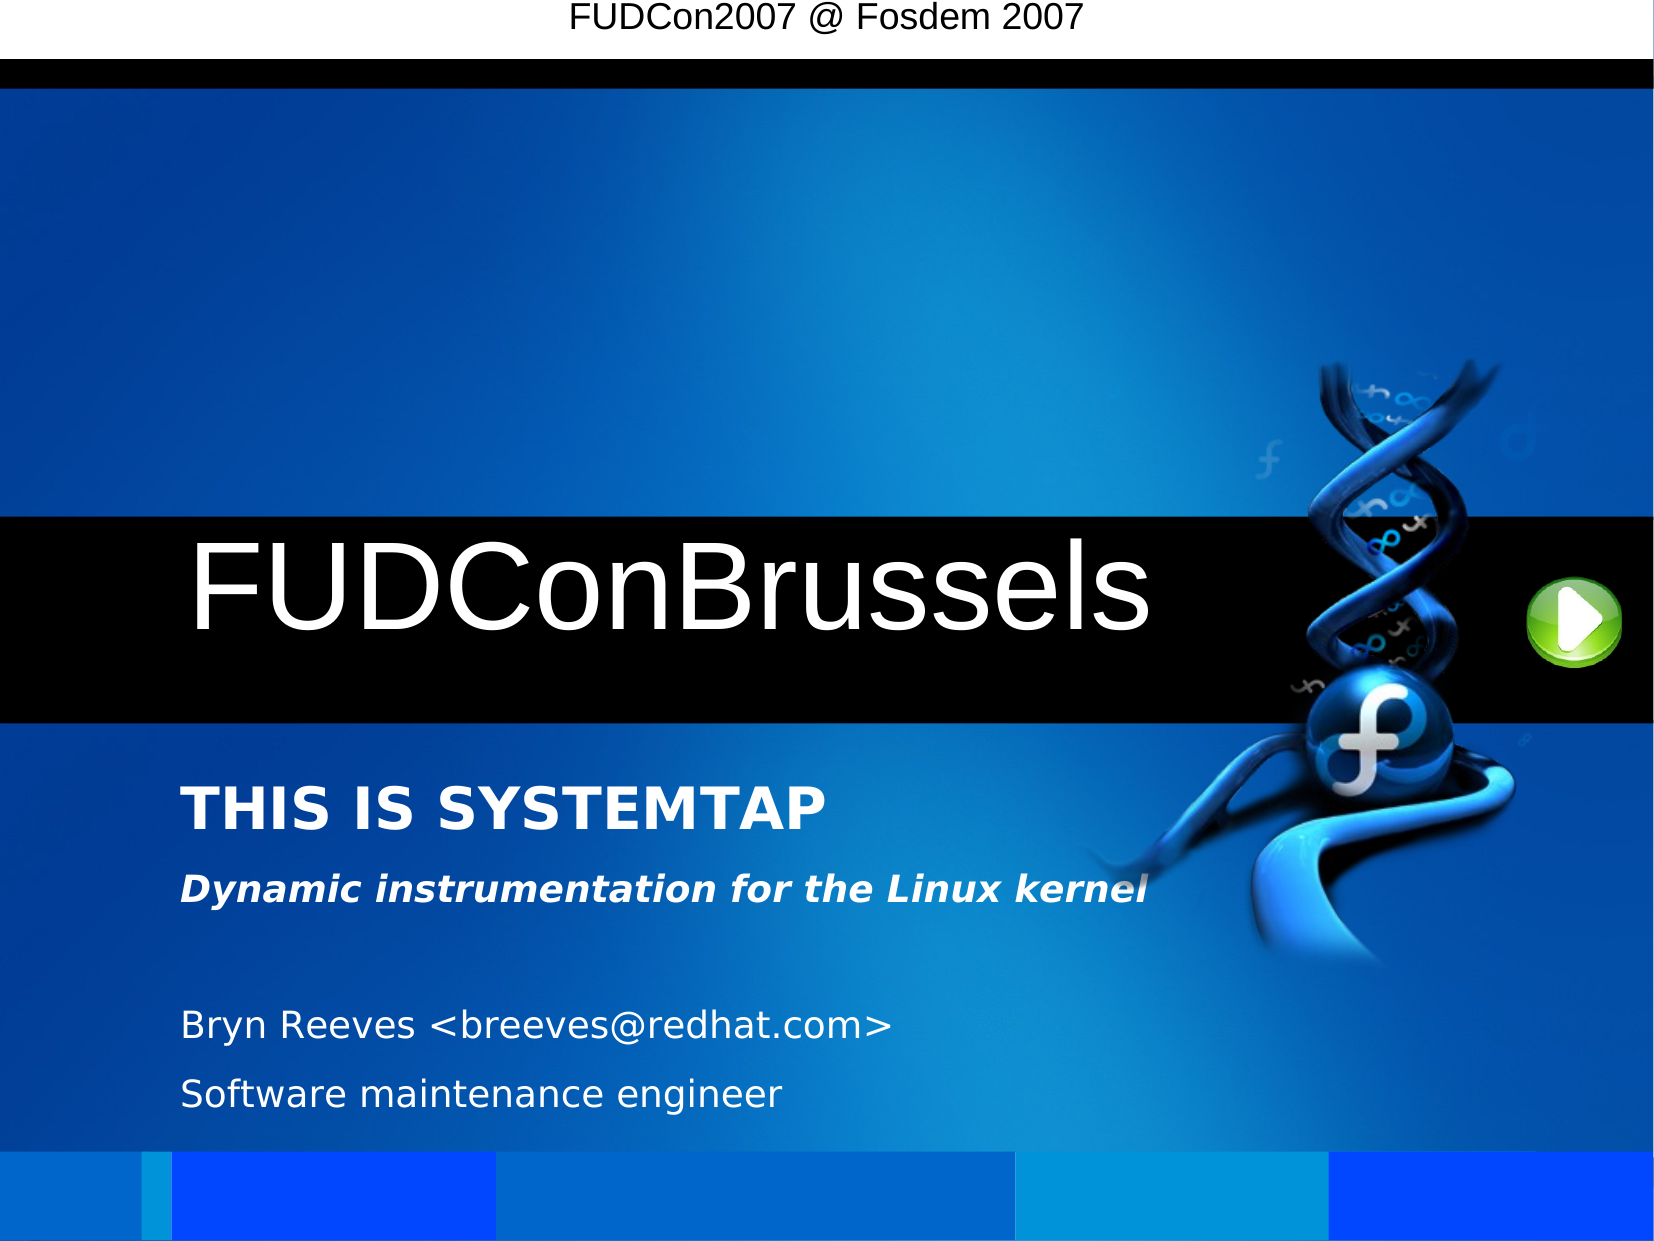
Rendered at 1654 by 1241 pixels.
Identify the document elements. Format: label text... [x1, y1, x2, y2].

text_box FUDConBrussels [172, 508, 1062, 709]
text_box [0, 516, 1062, 724]
text_box [0, 0, 1654, 89]
picture [0, 89, 1654, 1151]
text_box [0, 1151, 1654, 1241]
text_box THIS IS SYSTEMTAP Dynamic instrumentation for the Linux kernel Bryn Reeves <breeves@redhat.com> Software maintenance engineer [165, 767, 1170, 1125]
text_box FUDCon2007 @ Fosdem 2007 [553, 0, 1100, 59]
text_box [1563, 516, 1654, 724]
